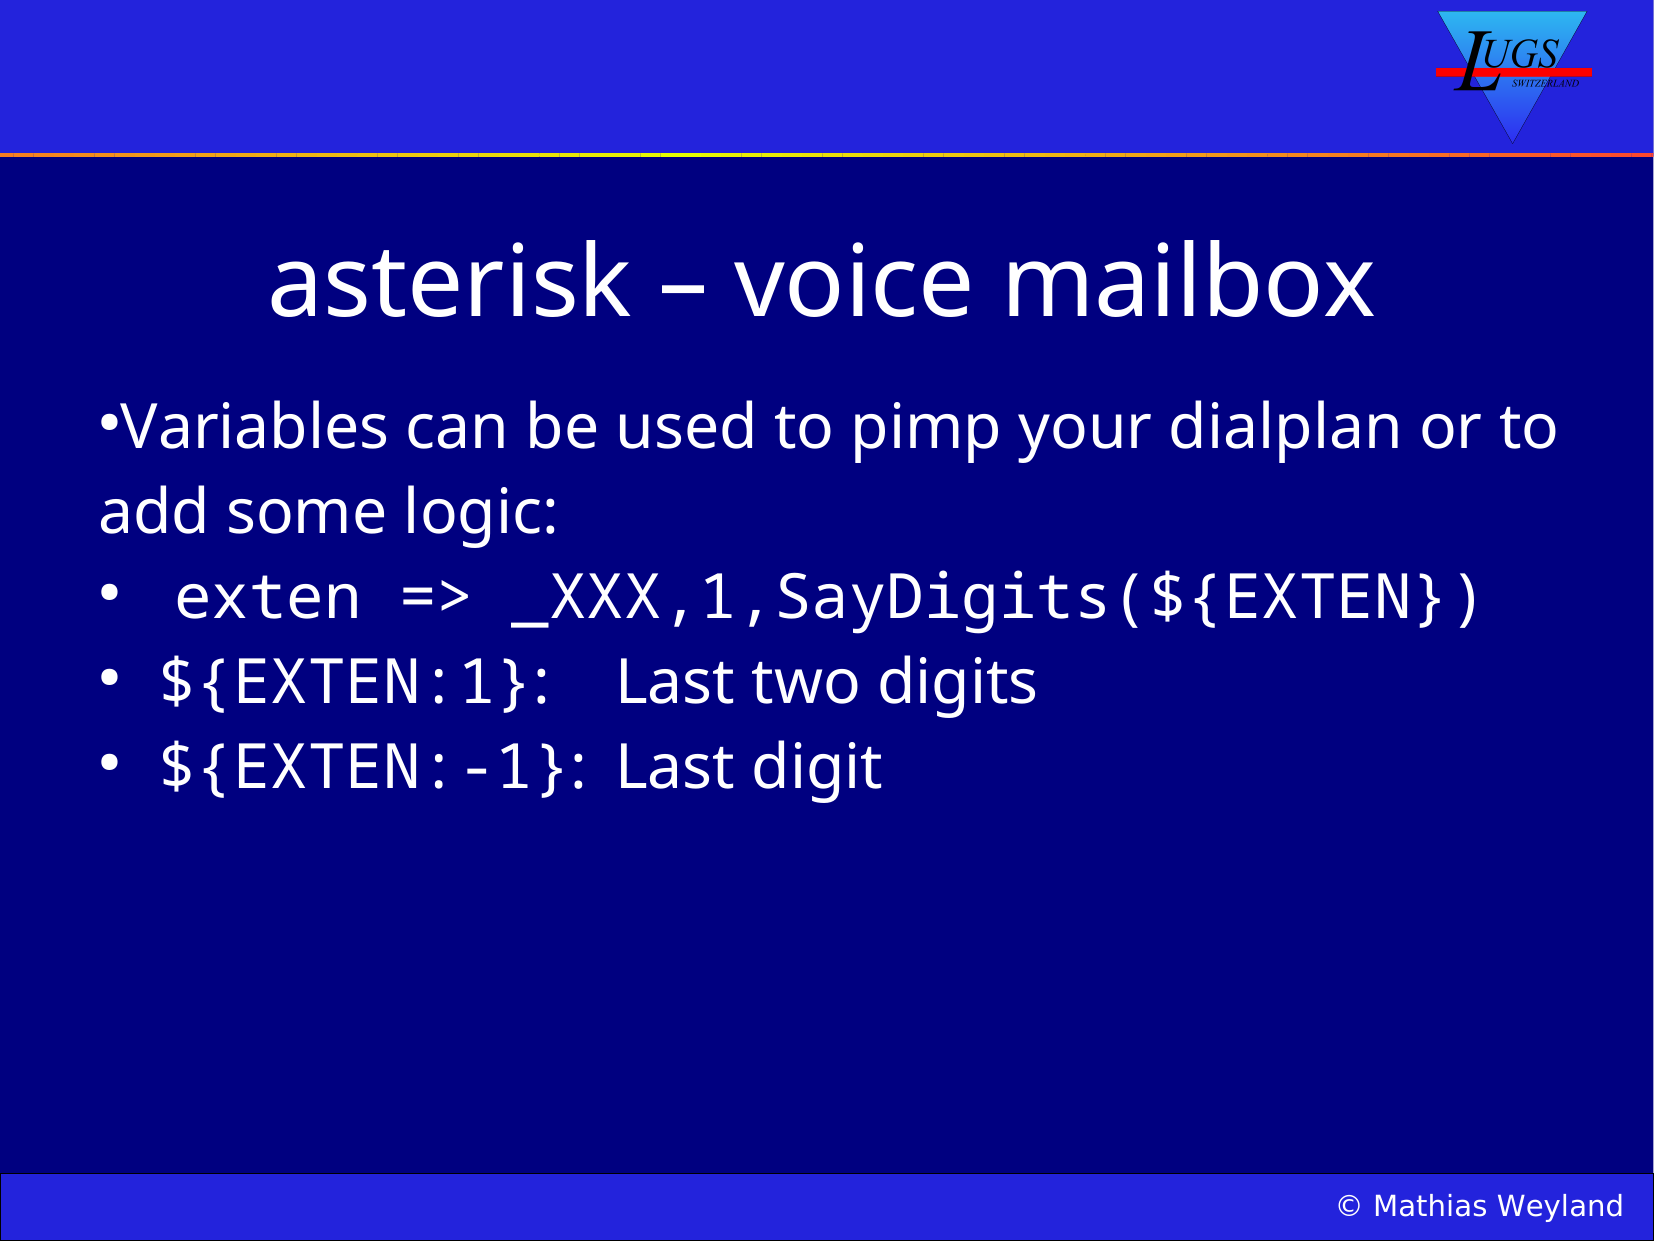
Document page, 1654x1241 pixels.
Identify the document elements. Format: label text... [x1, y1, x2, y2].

text_box Variables can be used to pimp your dialplan or to add some logic: exten => _XXX,1,SayDigits(${EXTEN}) ${EXTEN:1}: Last two digits ${EXTEN:-1}: Last digit [98, 381, 1636, 882]
text_box © Mathias Weyland [1334, 1189, 1644, 1241]
text_box [0, 1173, 1654, 1241]
text_box [0, 0, 1654, 157]
text_box asterisk – voice mailbox [44, 209, 1602, 370]
picture [1436, 11, 1592, 144]
